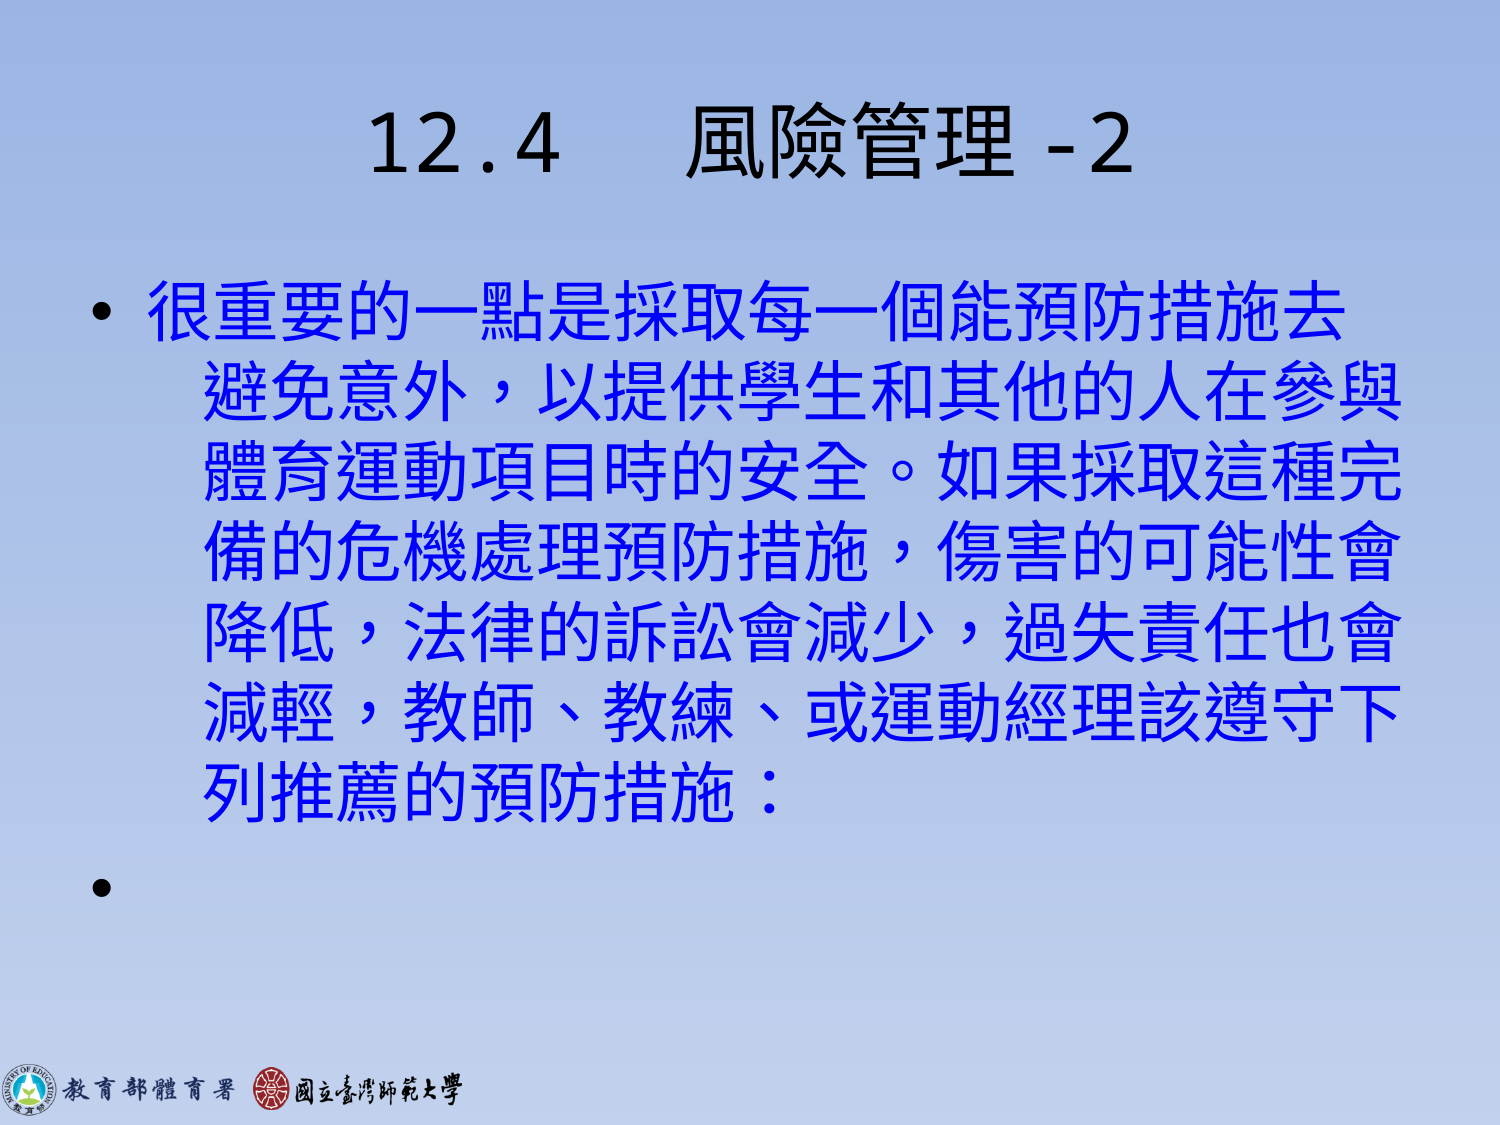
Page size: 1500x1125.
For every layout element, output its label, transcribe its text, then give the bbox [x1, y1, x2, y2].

list 很重要的一點是採取每一個能預防措施去避免意外，以提供學生和其他的人在參與體育運動項目時的安全。如果採取這種完備的危機處理預防措施，傷害的可能性會降低，法律的訴訟會減少，過失責任也會減輕，教師、教練、或運動經理該遵守下列推薦的預防措施： [75, 262, 1426, 1005]
title 12.4 風險管理-2 [75, 45, 1426, 233]
